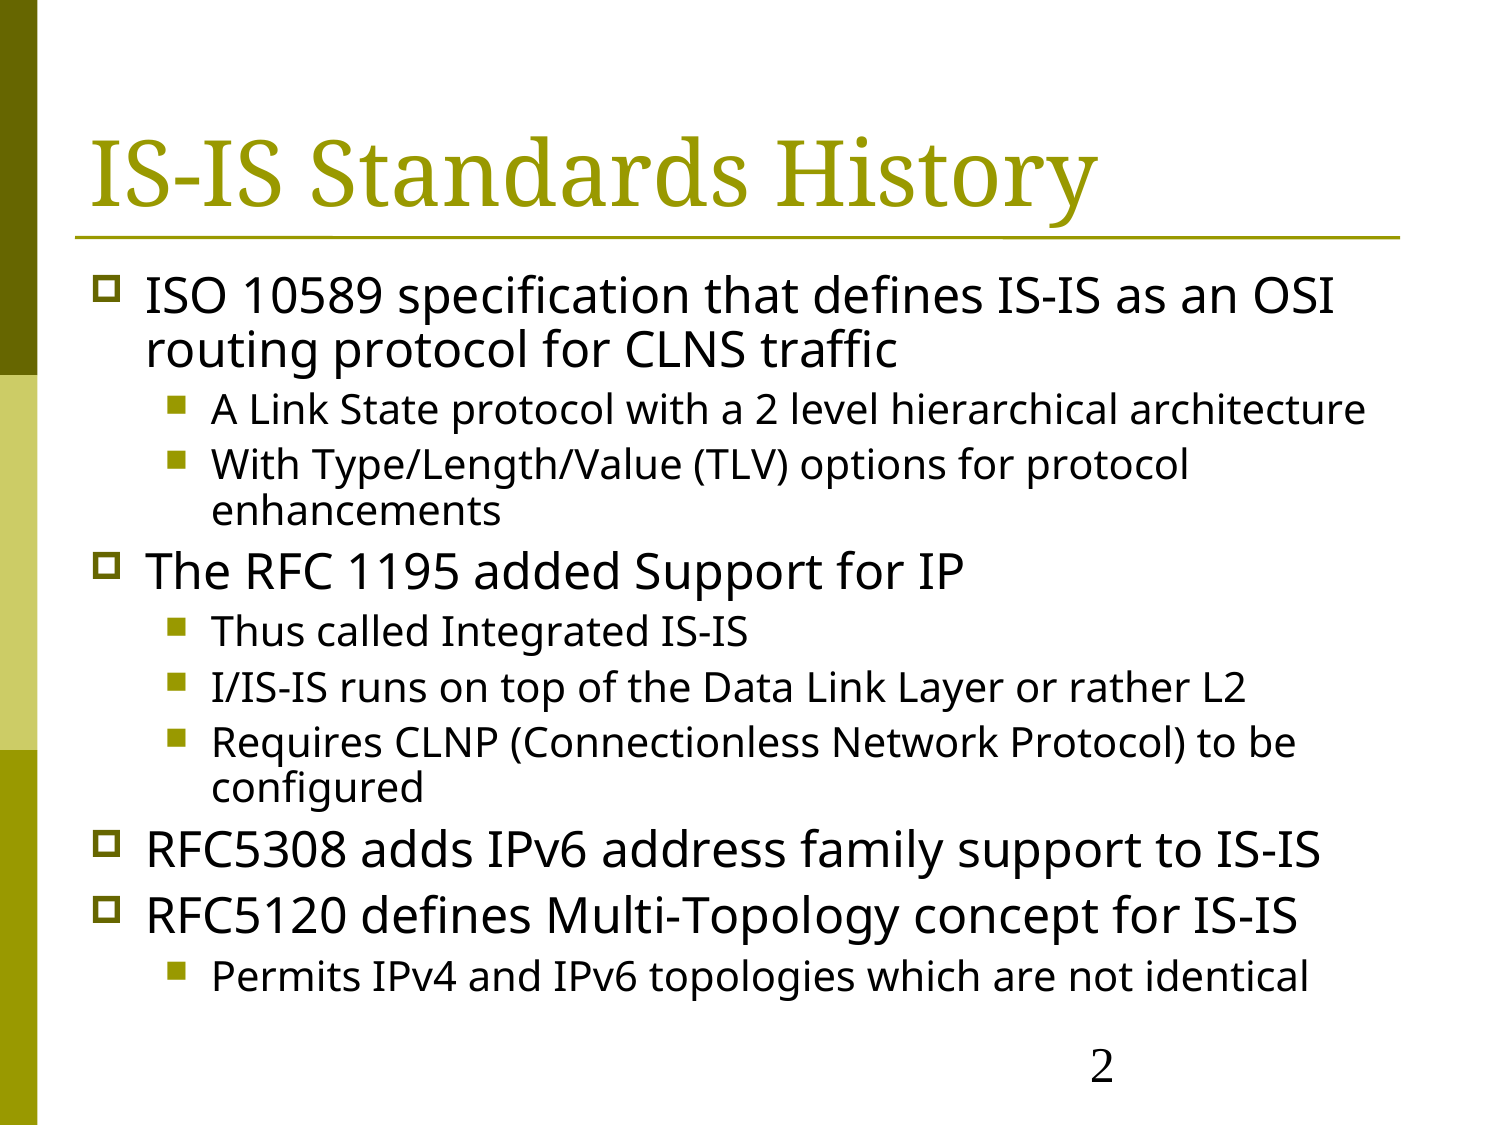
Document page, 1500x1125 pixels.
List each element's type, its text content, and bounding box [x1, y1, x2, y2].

title IS-IS Standards History [75, 45, 1426, 233]
list ISO 10589 specification that defines IS-IS as an OSI routing protocol for CLNS traffic A Link State protocol with a 2 level hierarchical architecture With Type/Length/Value (TLV) options for protocol enhancements The RFC 1195 added Support for IP Thus called Integrated IS-IS I/IS-IS runs on top of the Data Link Layer or rather L2 Requires CLNP (Connectionless Network Protocol) to be configured RFC5308 adds IPv6 address family support to IS-IS RFC5120 defines Multi-Topology concept for IS-IS Permits IPv4 and IPv6 topologies which are not identical [74, 262, 1475, 1108]
